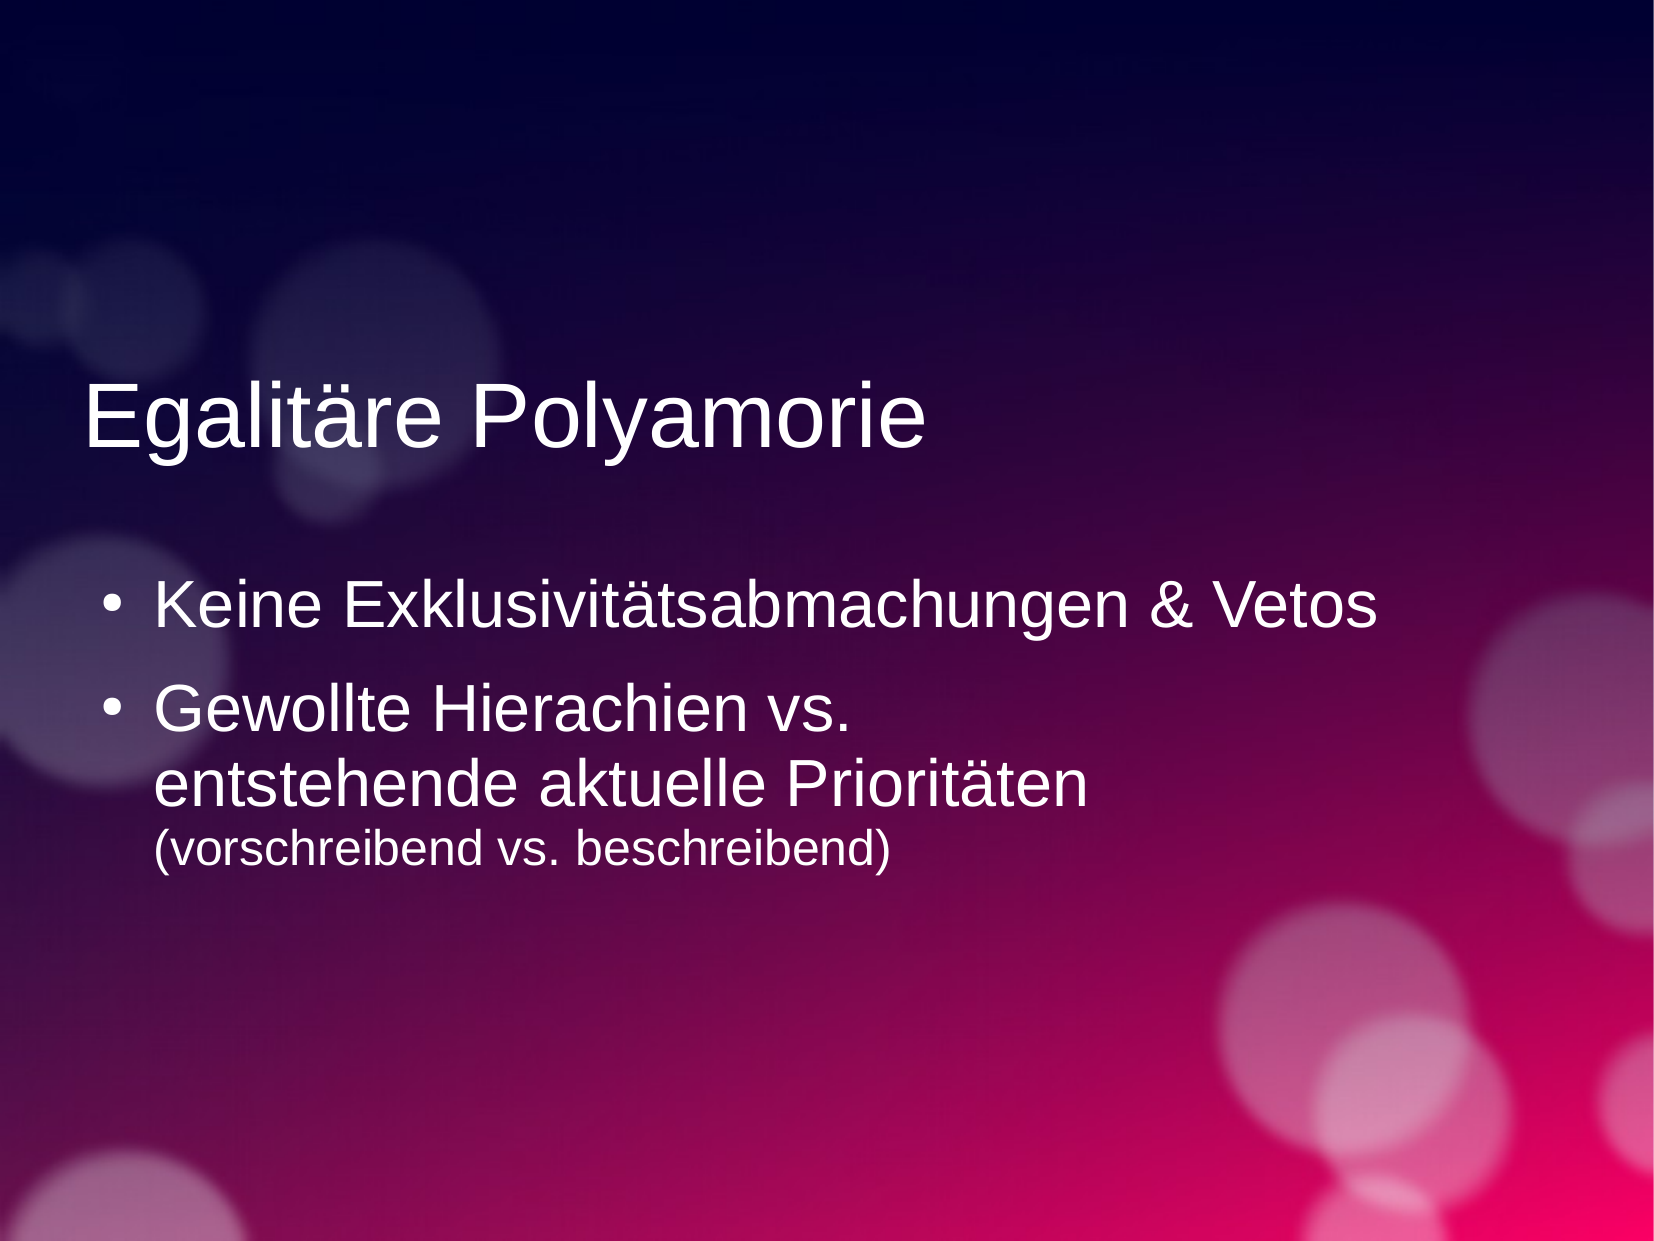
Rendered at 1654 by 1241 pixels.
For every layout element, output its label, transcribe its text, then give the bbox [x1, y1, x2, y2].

picture [0, 0, 1654, 1241]
title Egalitäre Polyamorie [82, 312, 1571, 520]
list Keine Exklusivitätsabmachungen & Vetos Gewollte Hierachien vs. entstehende aktuelle Prioritäten (vorschreibend vs. beschreibend) [82, 566, 1571, 1075]
